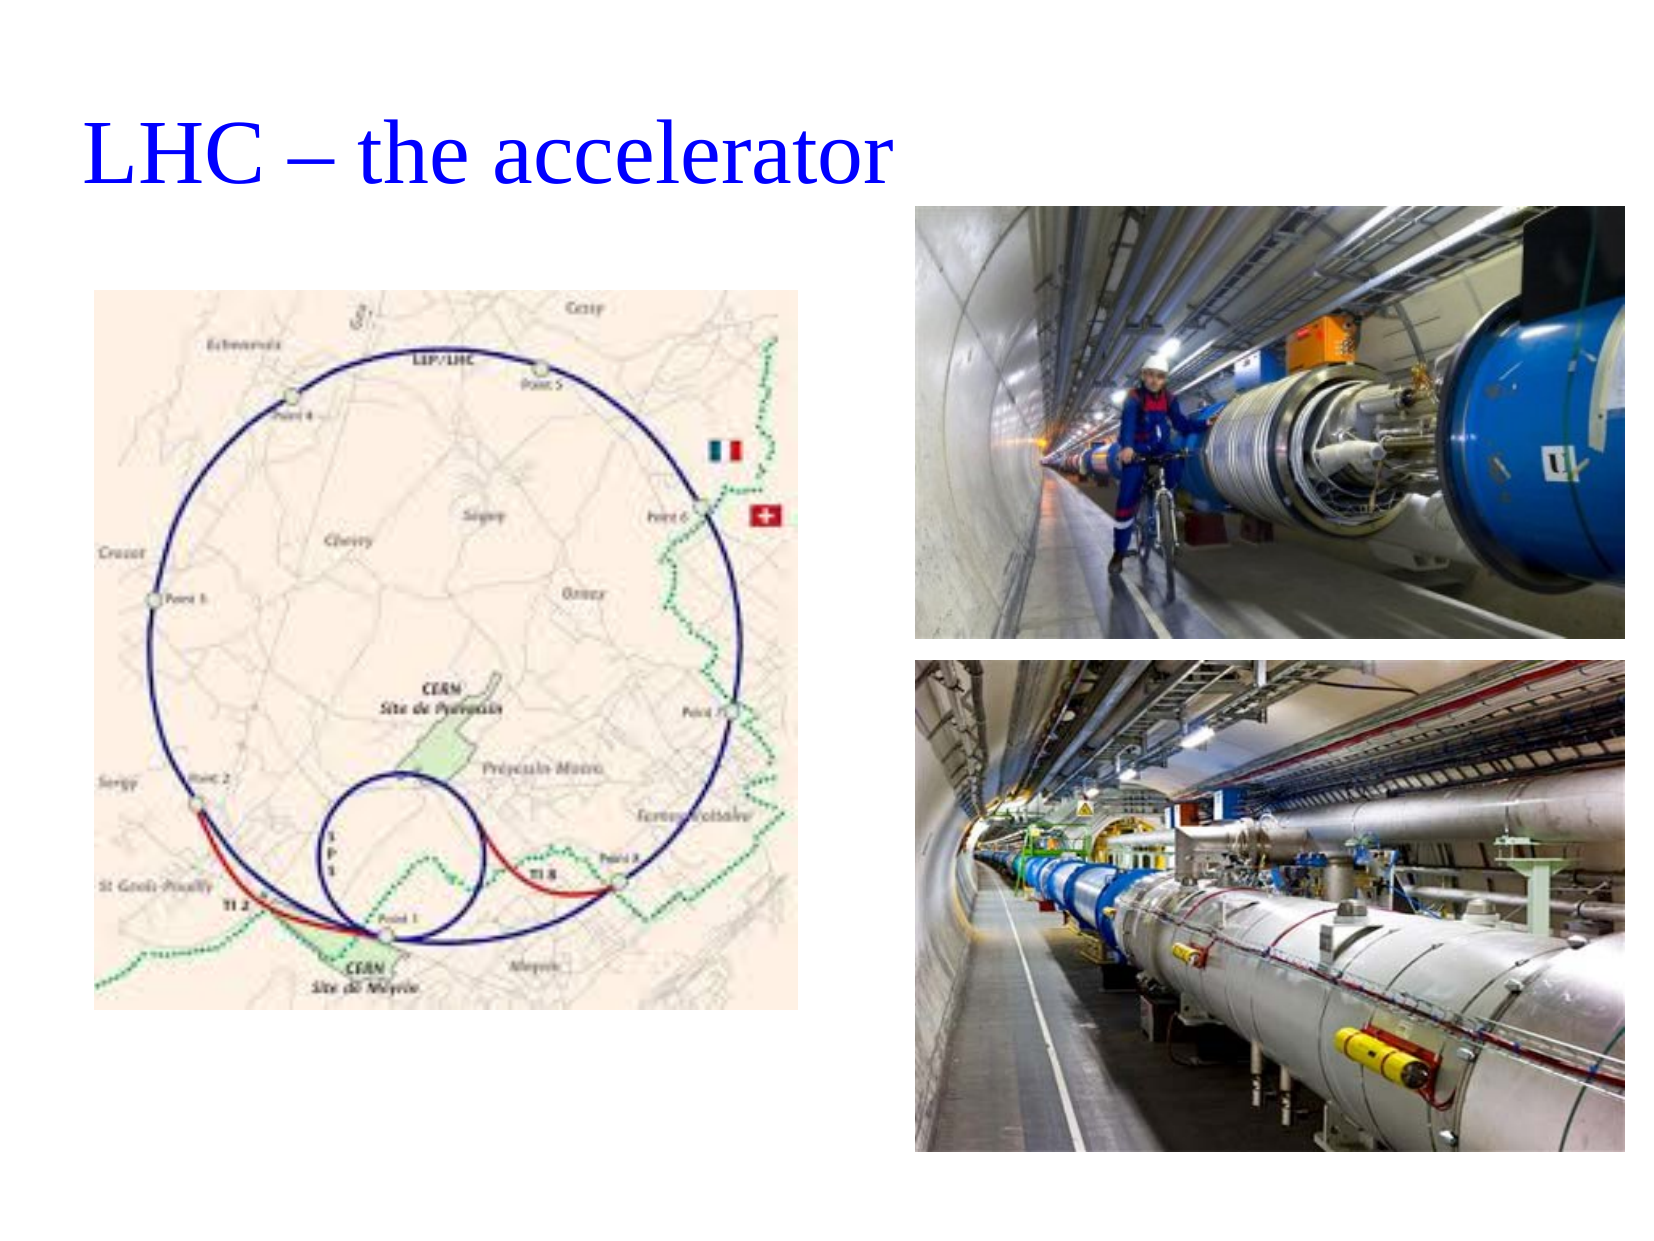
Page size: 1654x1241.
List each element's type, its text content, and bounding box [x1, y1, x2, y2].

picture [915, 206, 1625, 639]
title LHC – the accelerator [82, 49, 1571, 257]
picture [94, 290, 798, 1010]
picture [915, 660, 1625, 1152]
